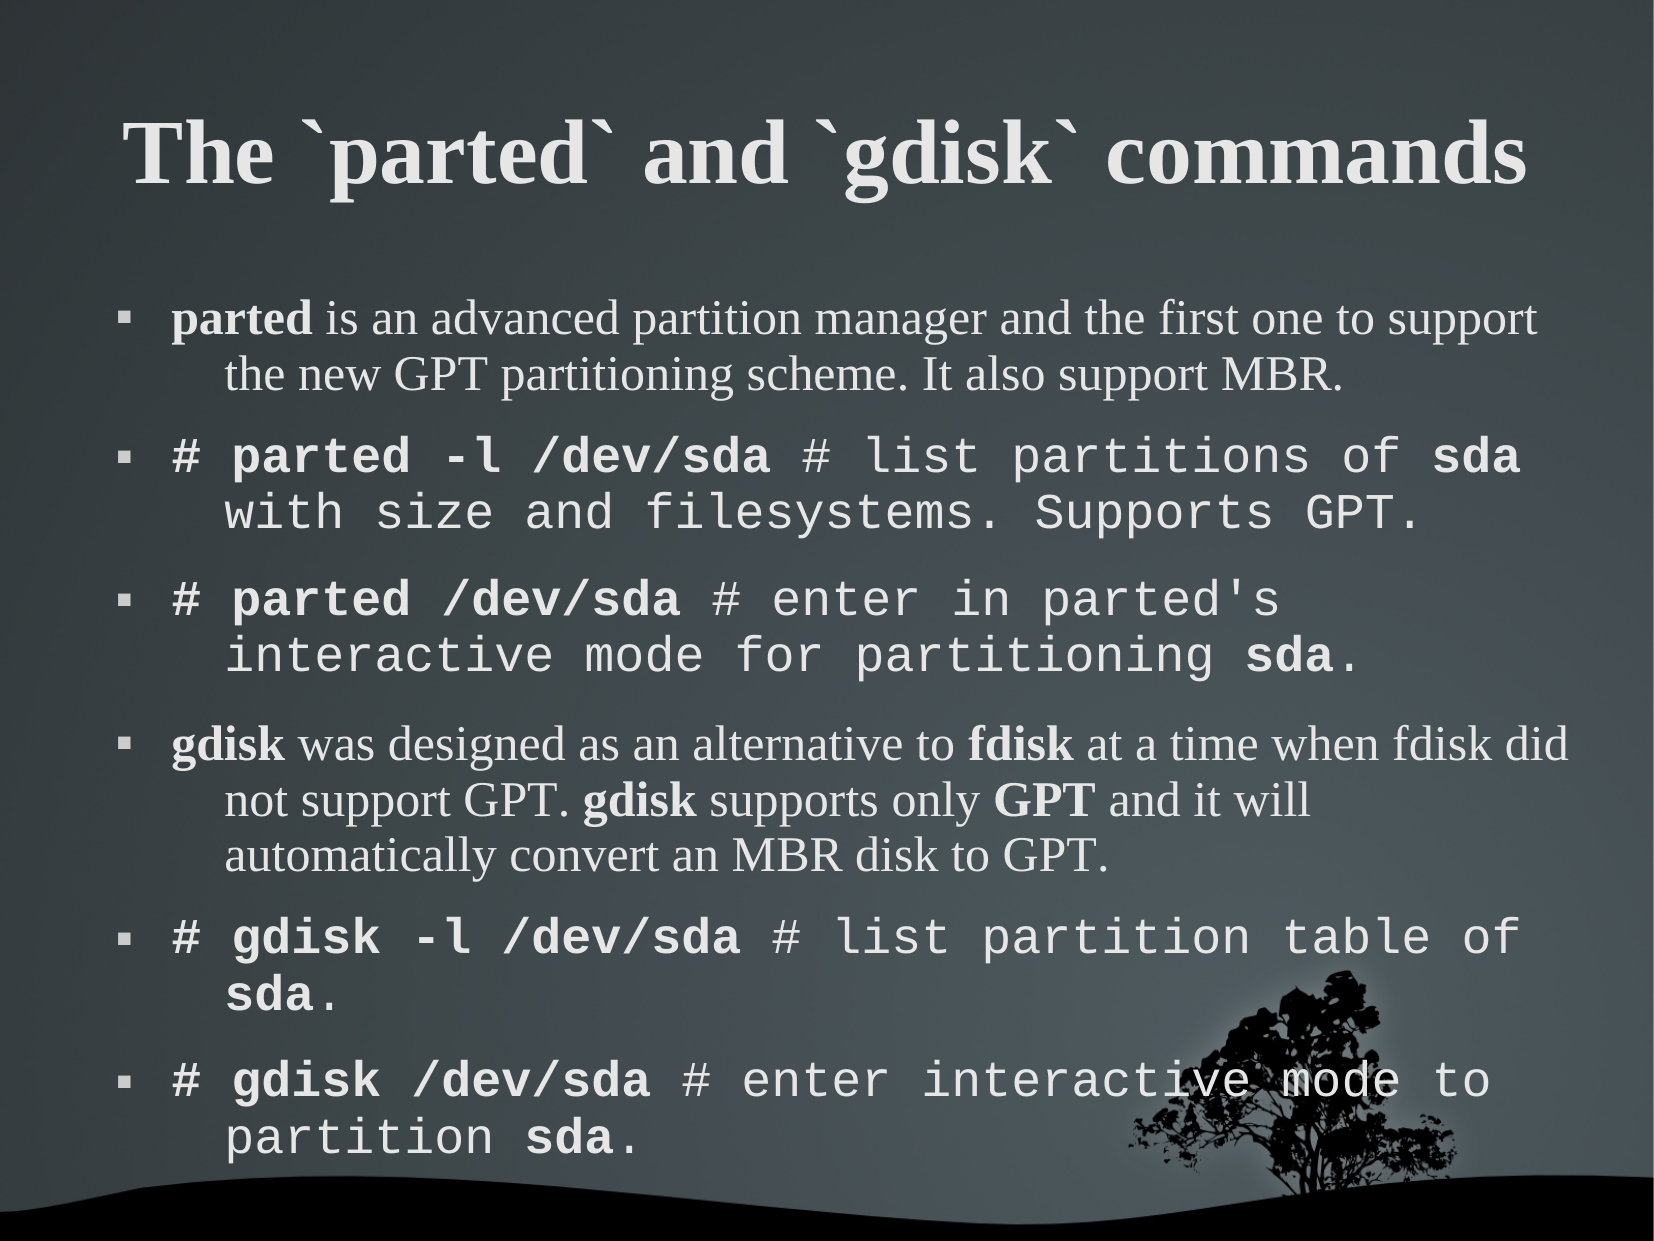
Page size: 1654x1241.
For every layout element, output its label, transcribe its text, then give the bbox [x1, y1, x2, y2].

picture [0, 0, 1654, 1241]
title The `parted` and `gdisk` commands [82, 49, 1571, 257]
list parted is an advanced partition manager and the first one to support the new GPT partitioning scheme. It also support MBR. # parted -l /dev/sda # list partitions of sda with size and filesystems. Supports GPT. # parted /dev/sda # enter in parted's interactive mode for partitioning sda. gdisk was designed as an alternative to fdisk at a time when fdisk did not support GPT. gdisk supports only GPT and it will automatically convert an MBR disk to GPT. # gdisk -l /dev/sda # list partition table of sda. # gdisk /dev/sda # enter interactive mode to partition sda. [82, 290, 1571, 1241]
